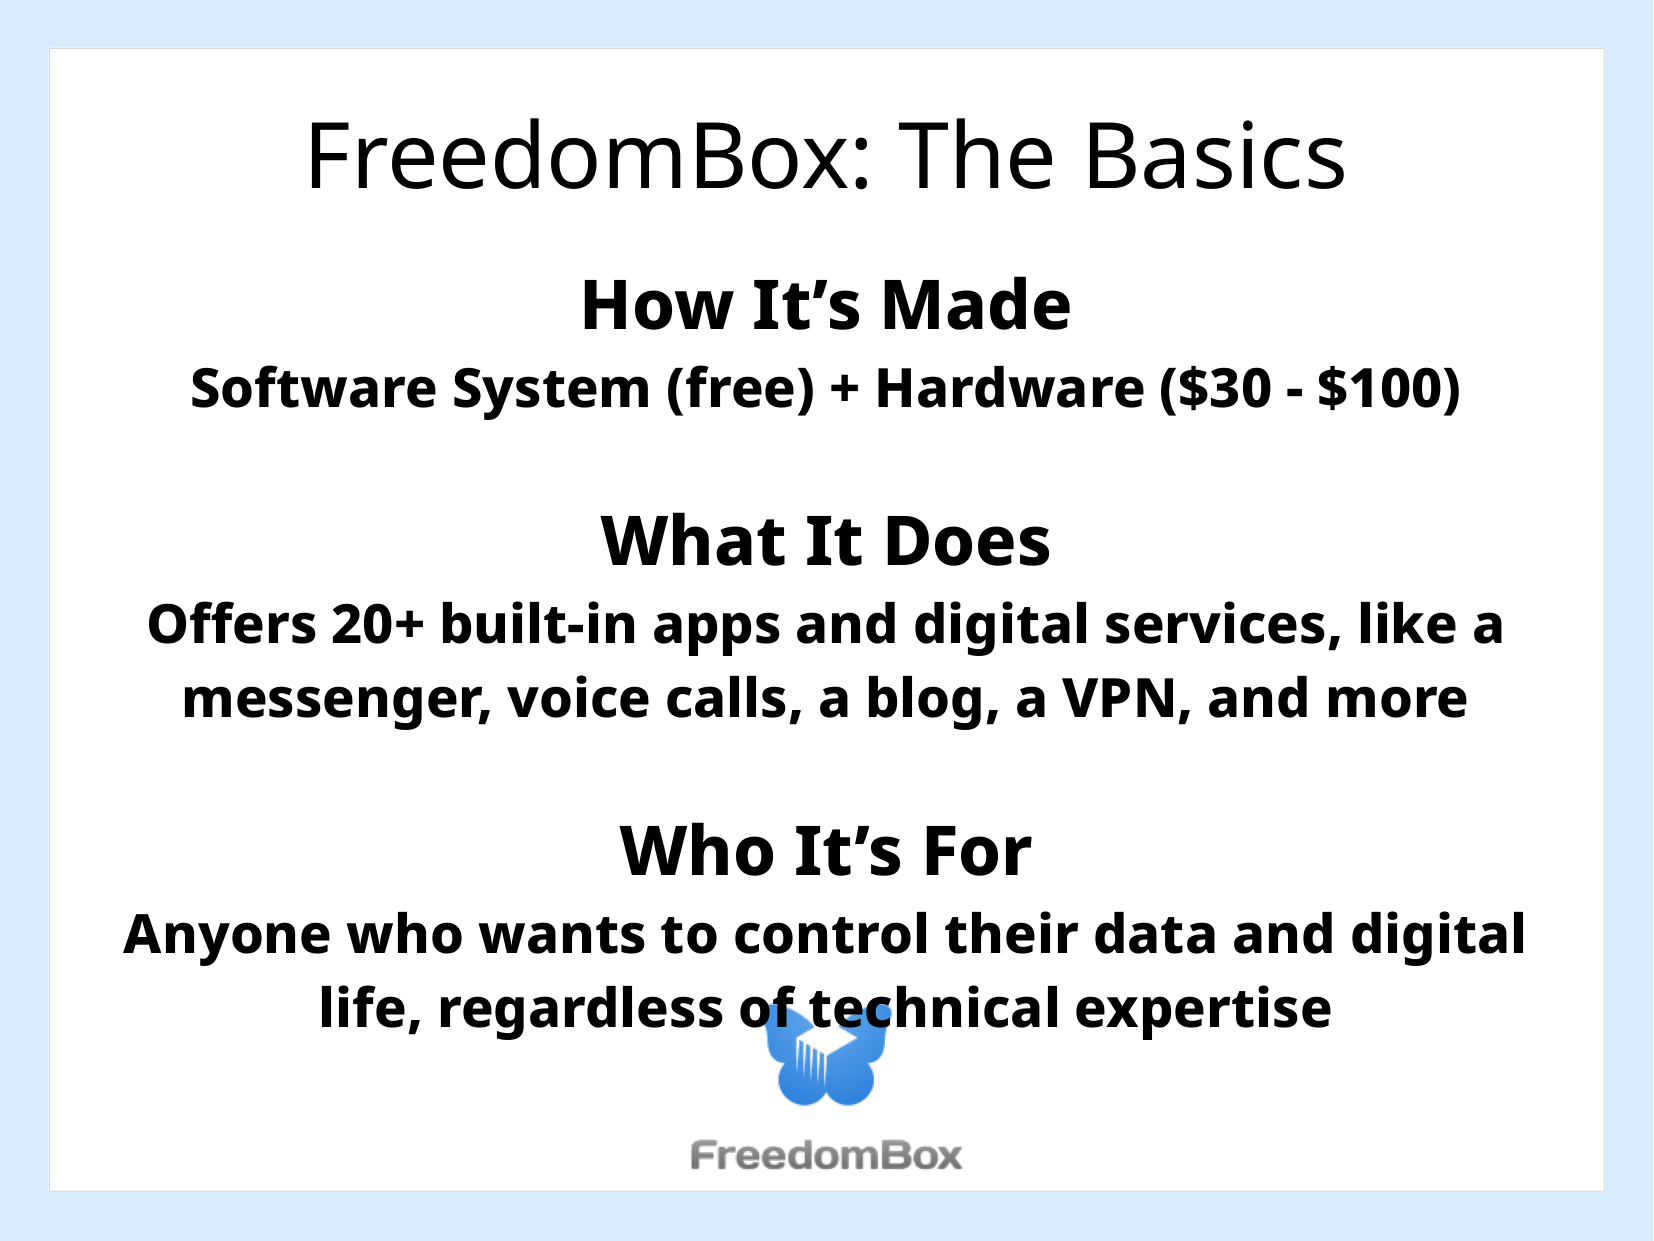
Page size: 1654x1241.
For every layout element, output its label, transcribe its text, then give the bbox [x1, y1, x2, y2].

title FreedomBox: The Basics [82, 49, 1571, 257]
subtitle How It’s Made Software System (free) + Hardware ($30 - $100) What It Does Offers 20+ built-in apps and digital services, like a messenger, voice calls, a blog, a VPN, and more Who It’s For Anyone who wants to control their data and digital life, regardless of technical expertise [82, 290, 1571, 1010]
picture [0, 0, 1654, 1241]
